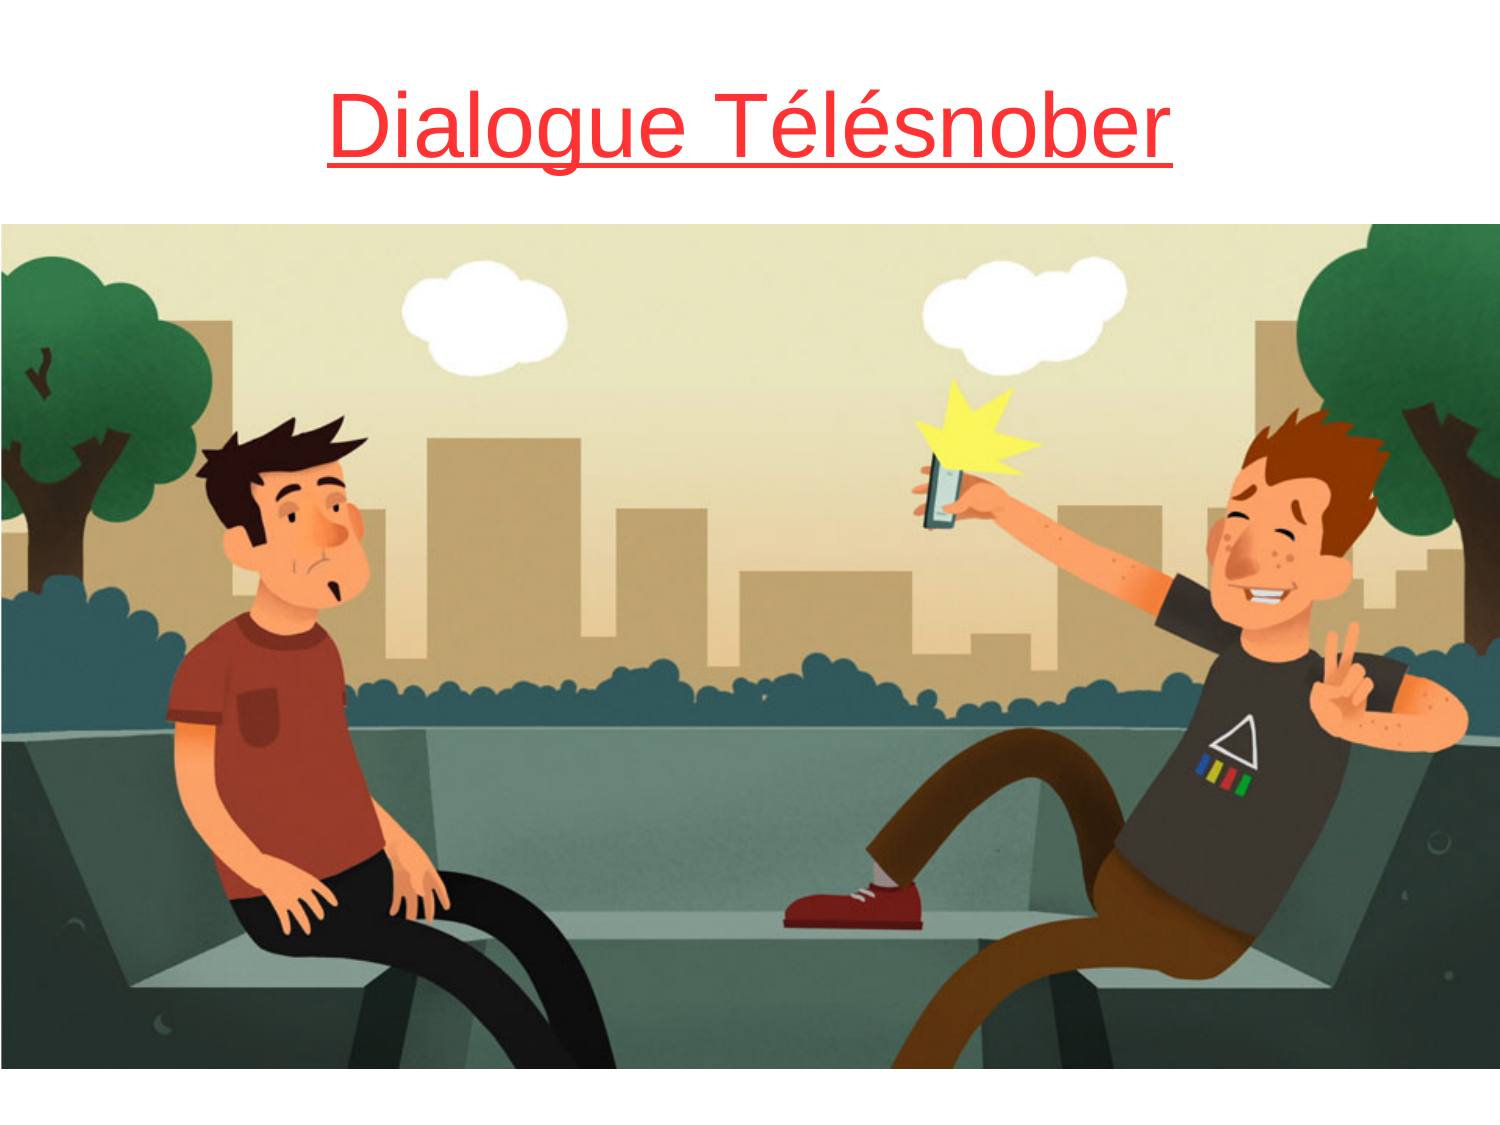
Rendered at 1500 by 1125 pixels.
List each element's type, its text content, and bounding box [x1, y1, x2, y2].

picture [0, 224, 1500, 1069]
title Dialogue Télésnober [75, 27, 1426, 215]
